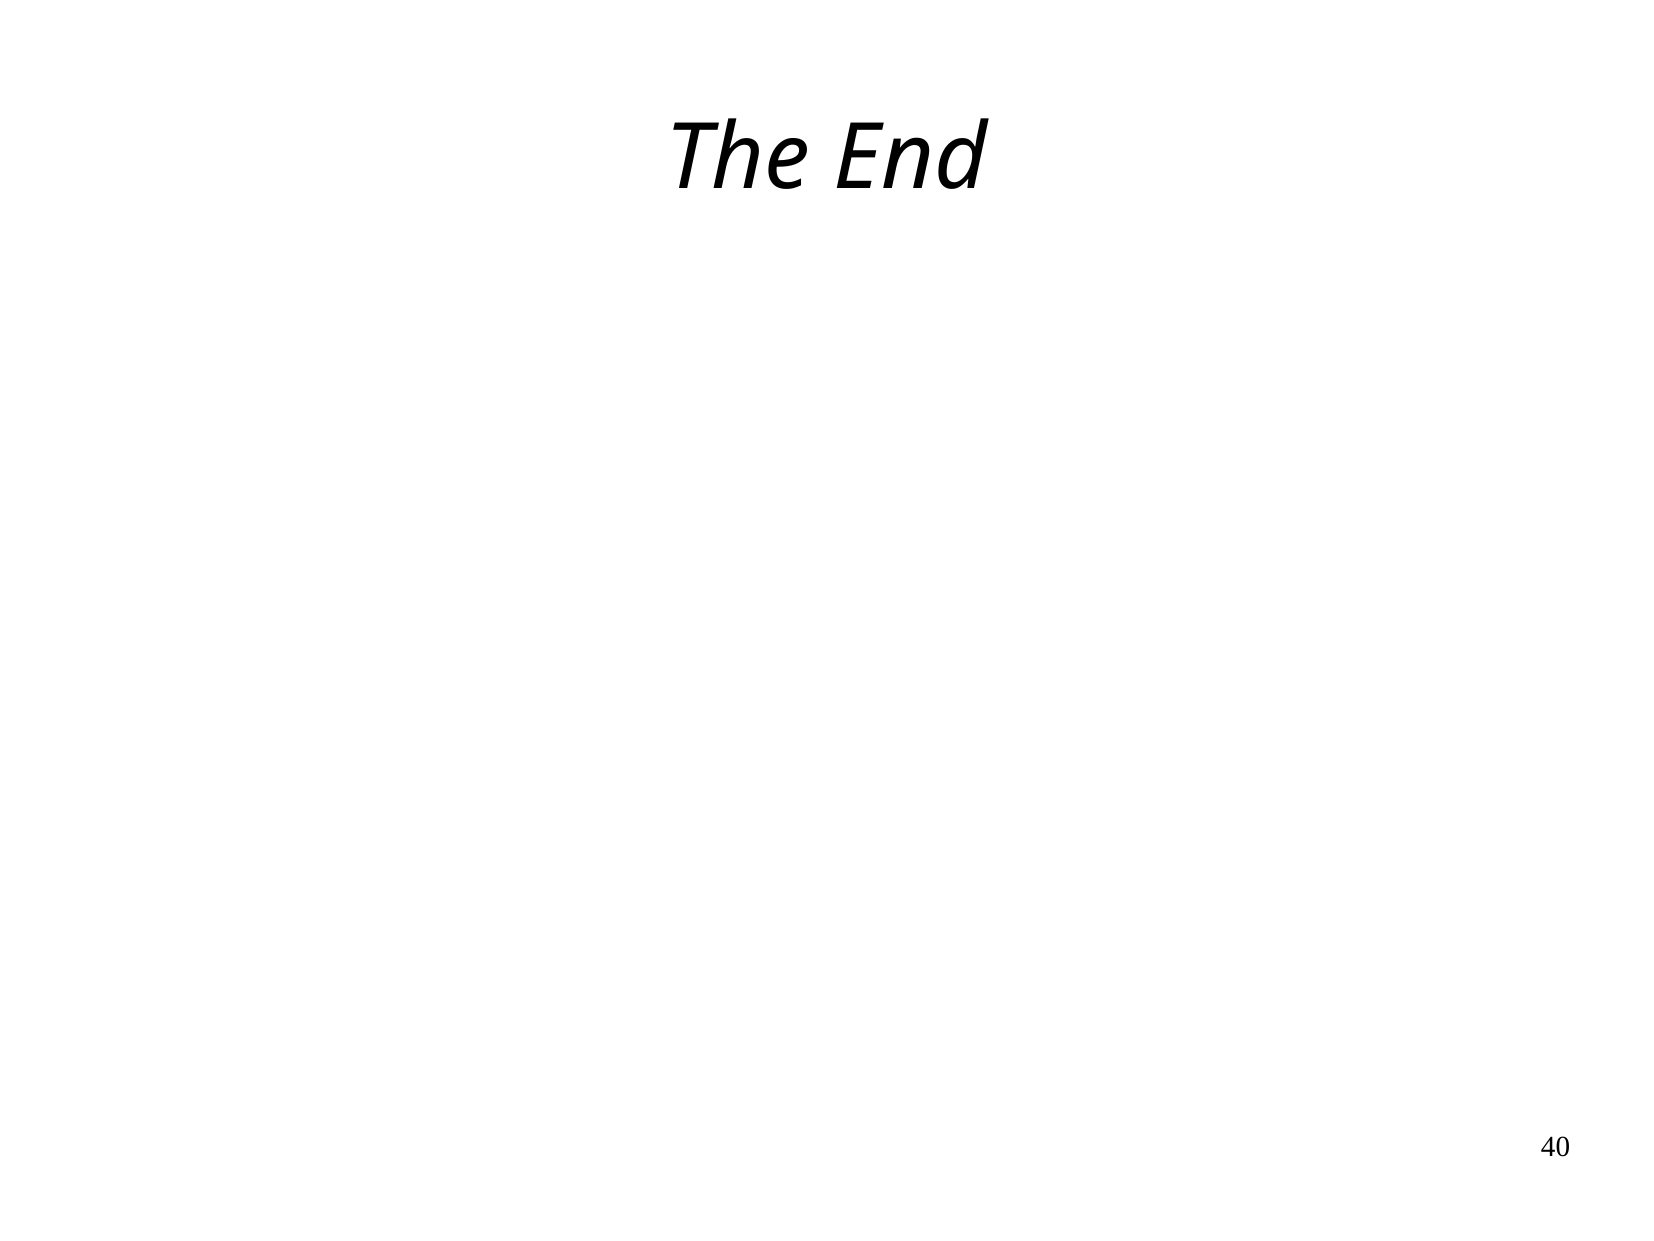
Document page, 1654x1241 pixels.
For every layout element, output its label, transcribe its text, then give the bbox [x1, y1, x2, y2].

title The End [82, 56, 1571, 250]
